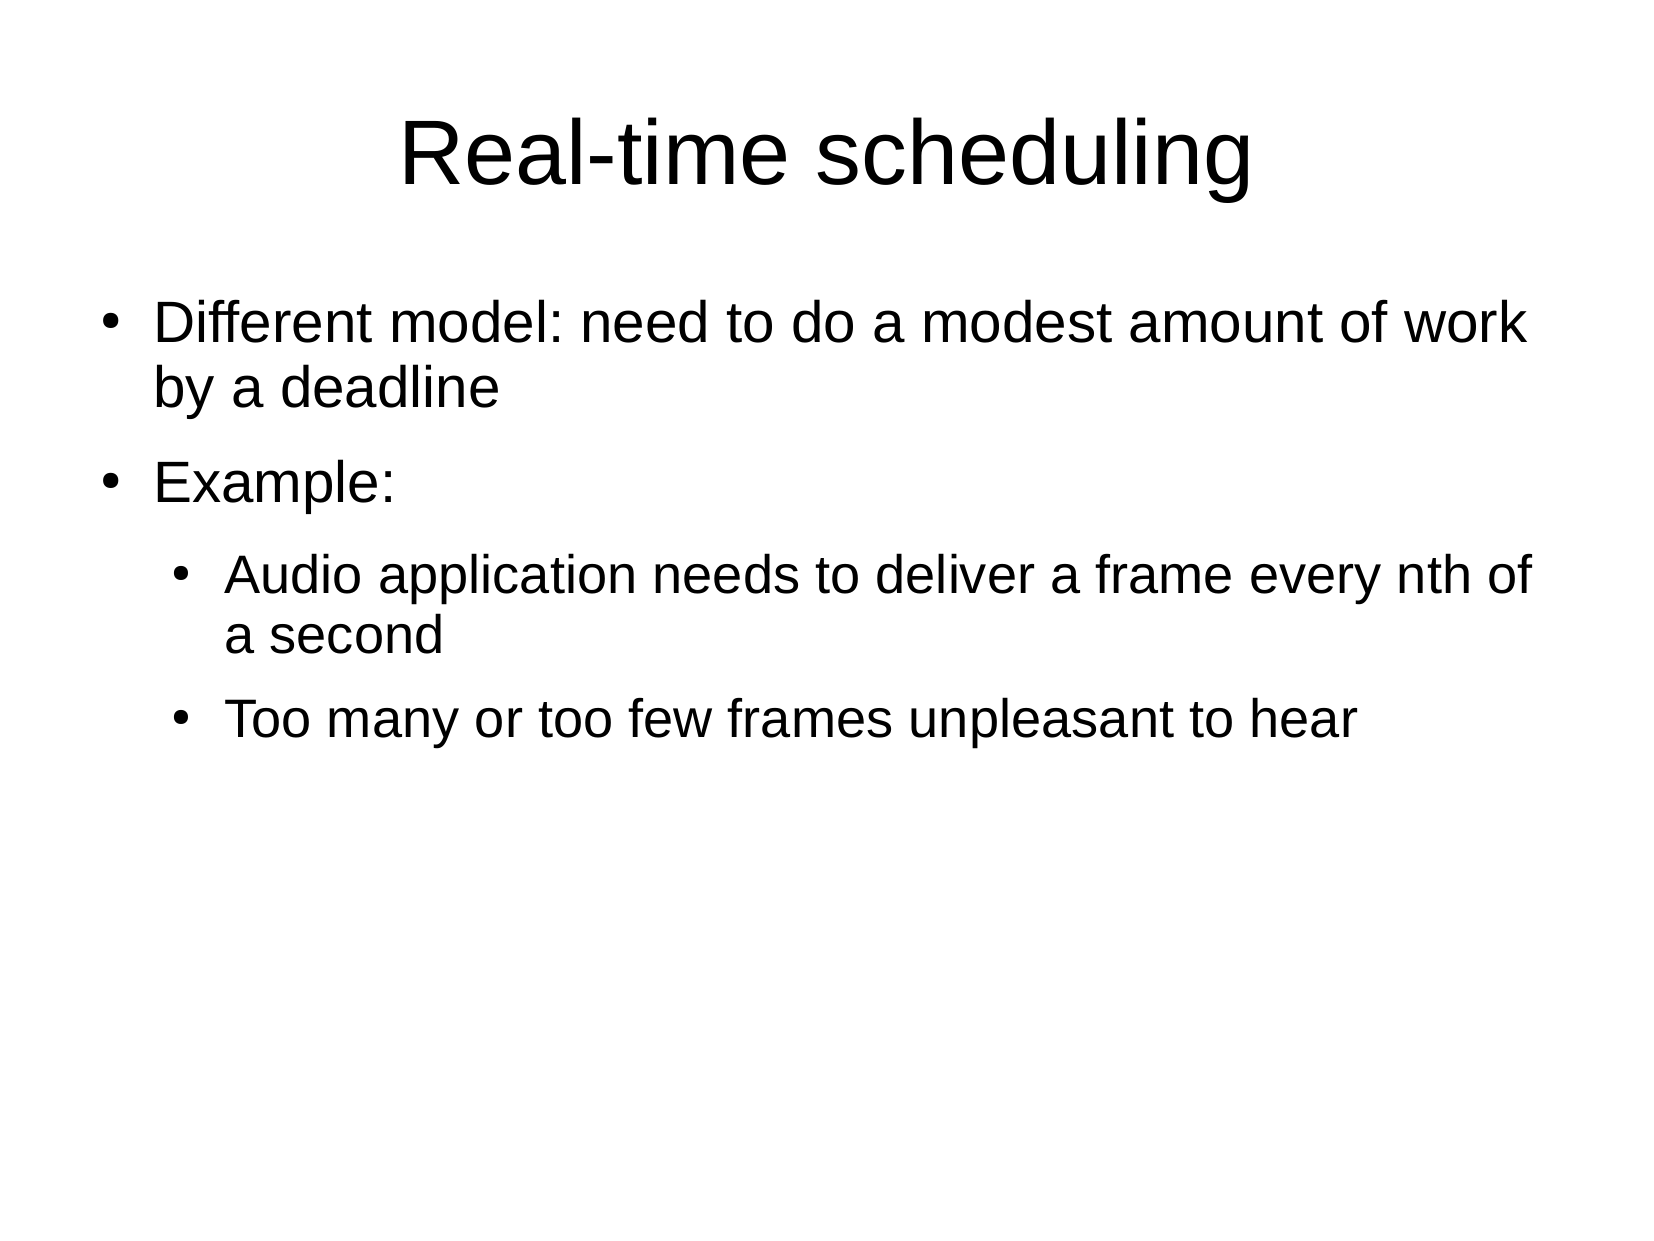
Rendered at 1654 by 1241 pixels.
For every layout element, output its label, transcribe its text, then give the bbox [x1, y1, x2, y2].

list Different model: need to do a modest amount of work by a deadline Example: Audio application needs to deliver a frame every nth of a second Too many or too few frames unpleasant to hear [82, 290, 1571, 1010]
title Real-time scheduling [82, 49, 1571, 257]
